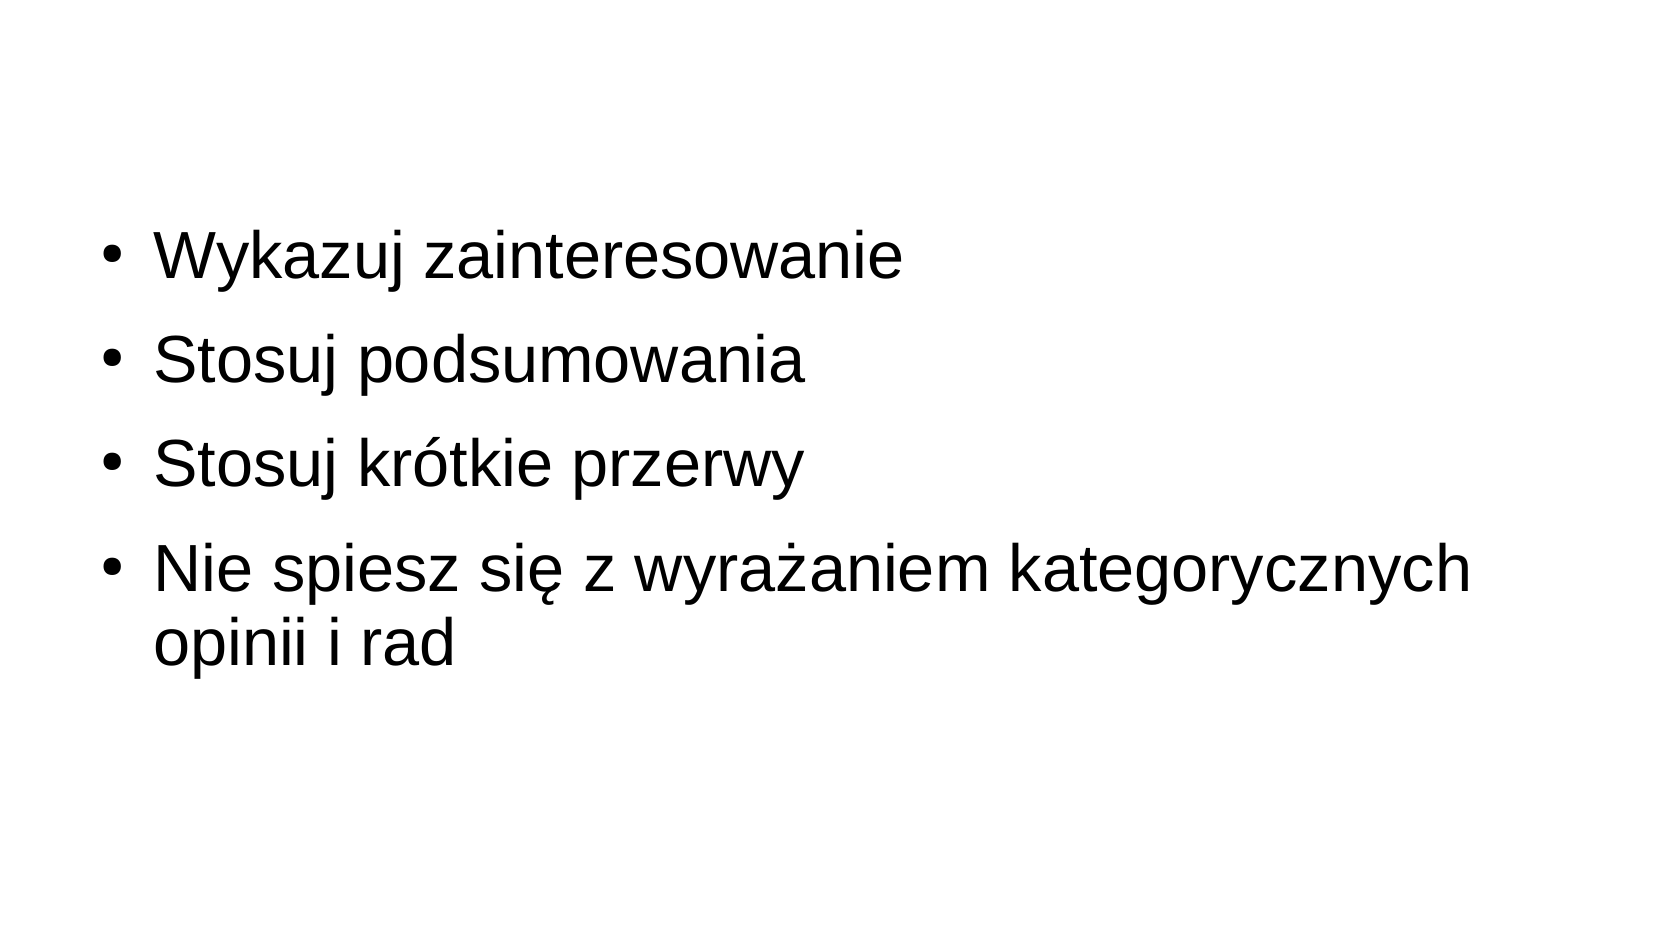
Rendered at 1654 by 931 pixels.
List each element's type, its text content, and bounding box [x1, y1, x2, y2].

list Wykazuj zainteresowanie Stosuj podsumowania Stosuj krótkie przerwy Nie spiesz się z wyrażaniem kategorycznych opinii i rad [82, 217, 1571, 758]
